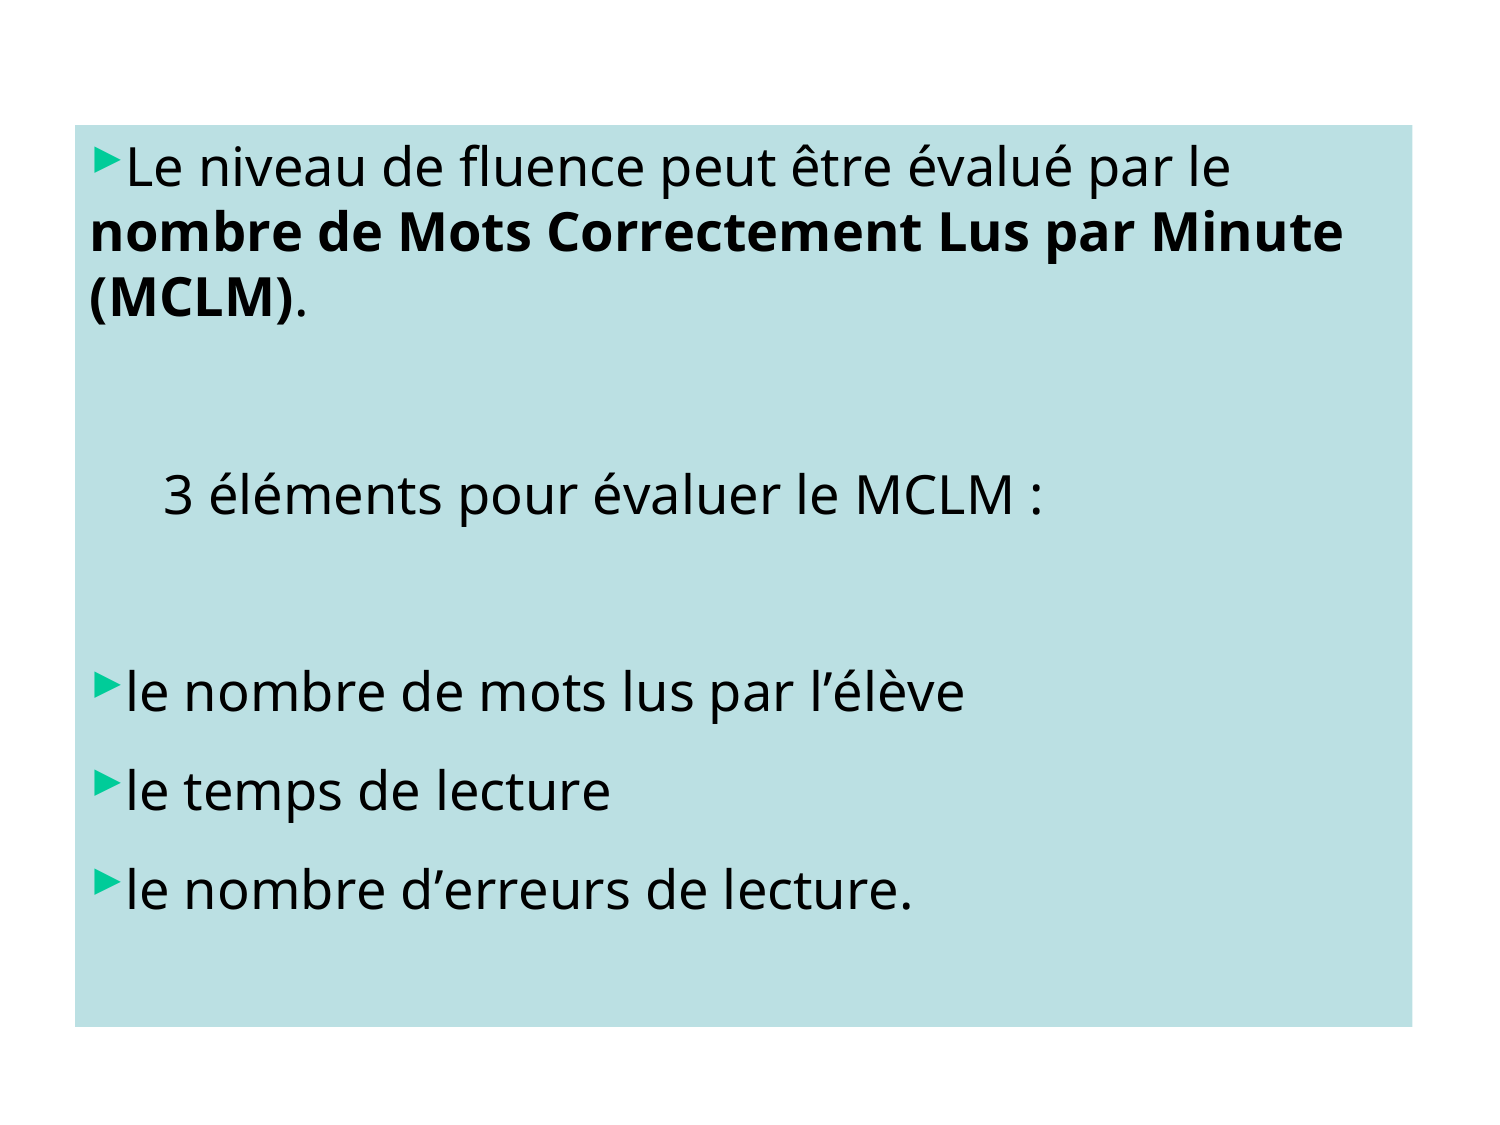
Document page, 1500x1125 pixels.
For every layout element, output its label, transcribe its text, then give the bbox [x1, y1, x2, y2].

text_box Le niveau de fluence peut être évalué par le nombre de Mots Correctement Lus par Minute (MCLM). 3 éléments pour évaluer le MCLM : le nombre de mots lus par l’élève le temps de lecture le nombre d’erreurs de lecture. [75, 125, 1413, 1027]
